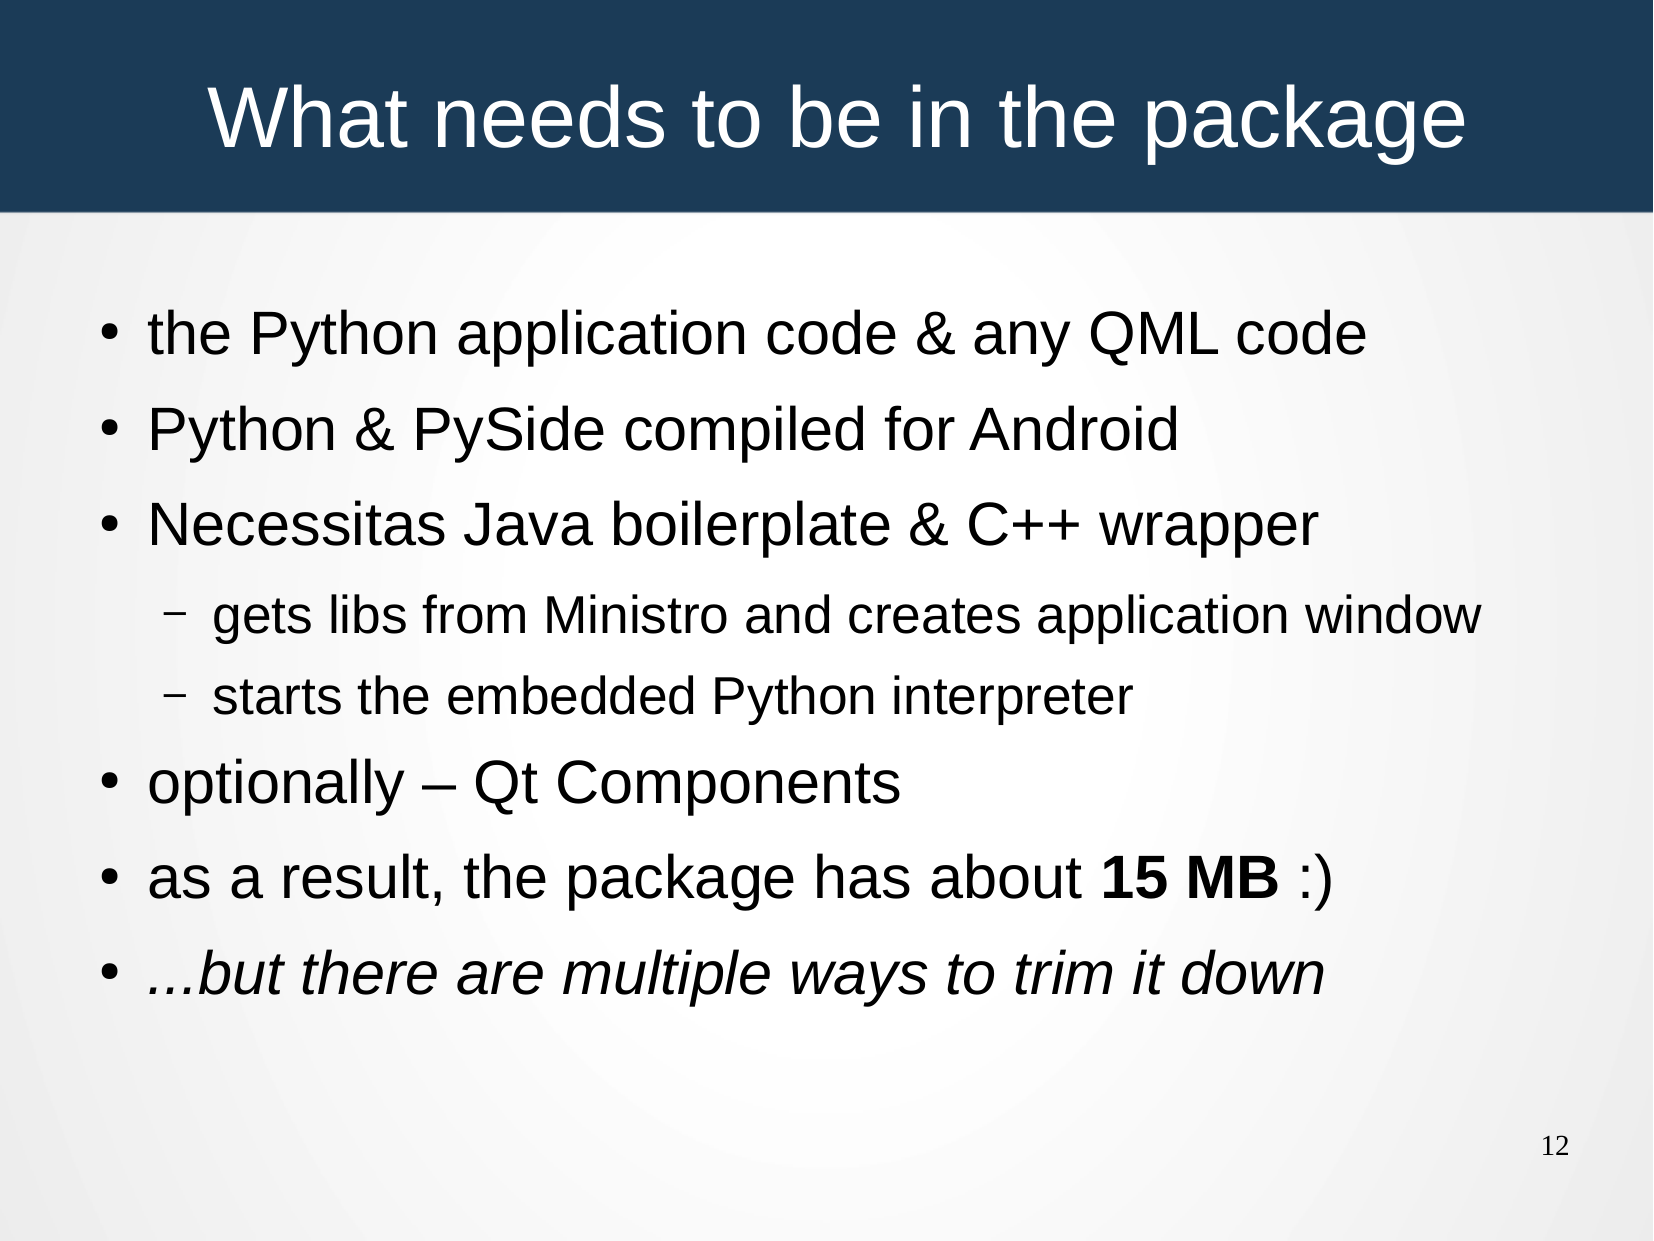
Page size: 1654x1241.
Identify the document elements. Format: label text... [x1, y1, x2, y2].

picture [0, 0, 1653, 1241]
title What needs to be in the package [82, 47, 1571, 189]
list the Python application code & any QML code Python & PySide compiled for Android Necessitas Java boilerplate & C++ wrapper gets libs from Ministro and creates application window starts the embedded Python interpreter optionally – Qt Components as a result, the package has about 15 MB :) ...but there are multiple ways to trim it down [82, 299, 1571, 1019]
